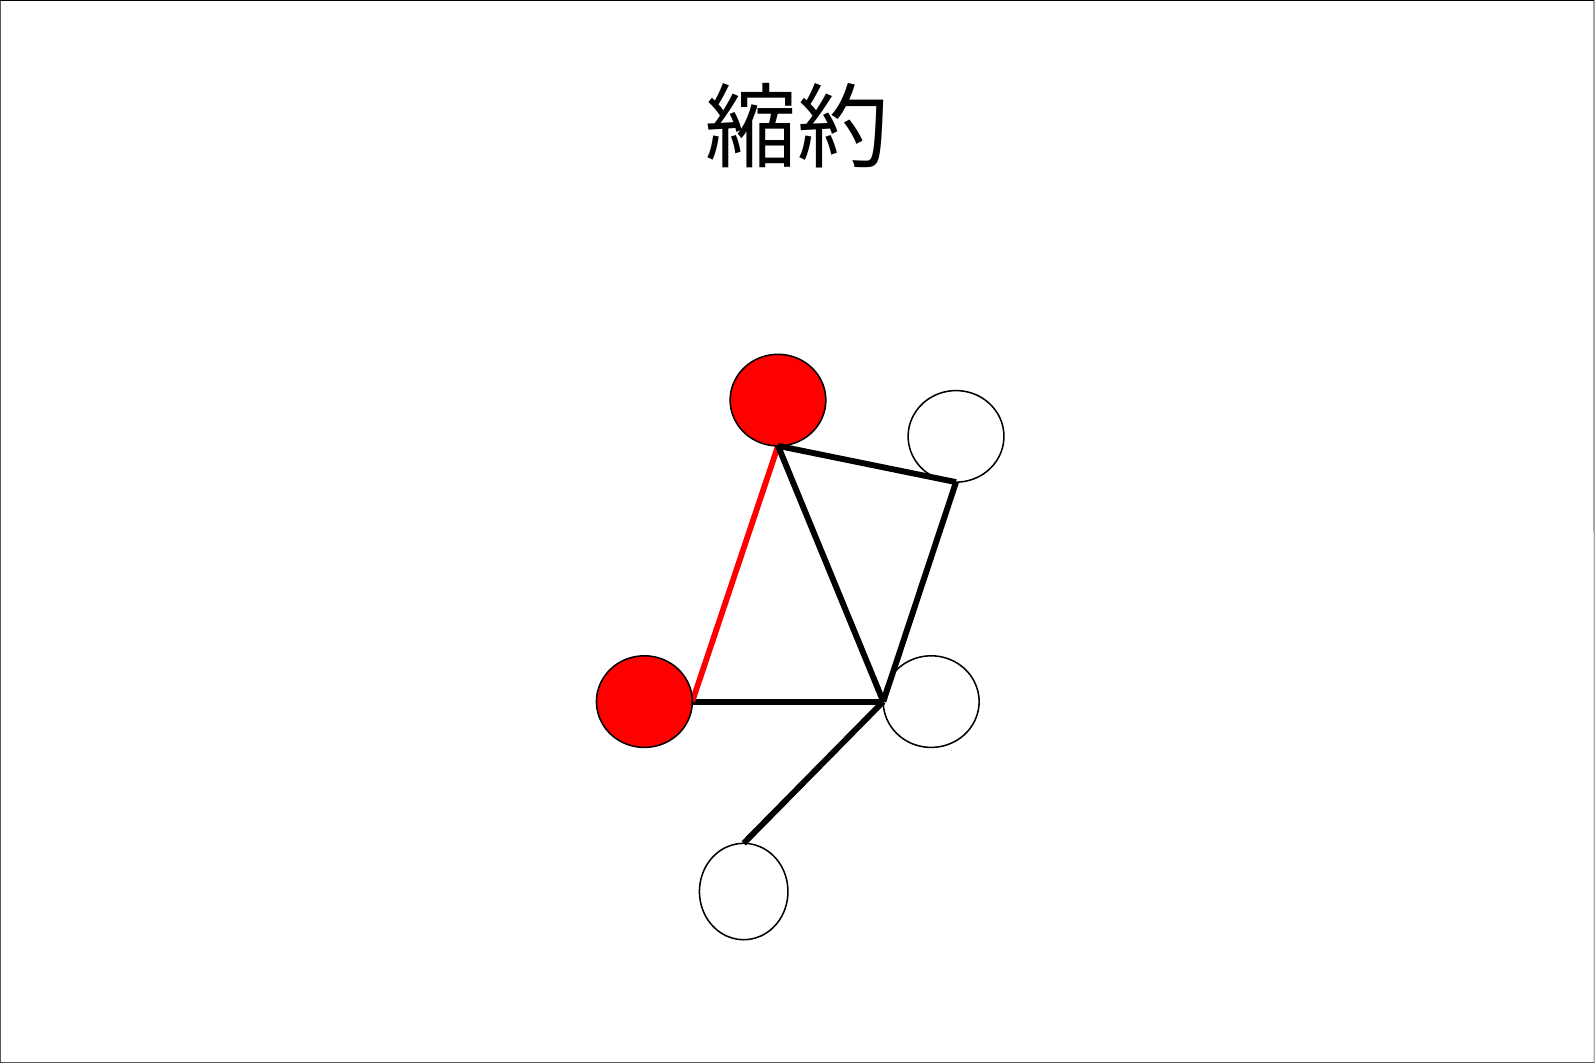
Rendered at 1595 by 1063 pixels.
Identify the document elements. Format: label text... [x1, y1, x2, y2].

text_box [730, 354, 826, 446]
text_box [596, 655, 693, 748]
text_box 縮約 [79, 49, 1515, 213]
text_box [883, 655, 980, 748]
text_box [699, 843, 788, 940]
text_box [908, 390, 1004, 483]
